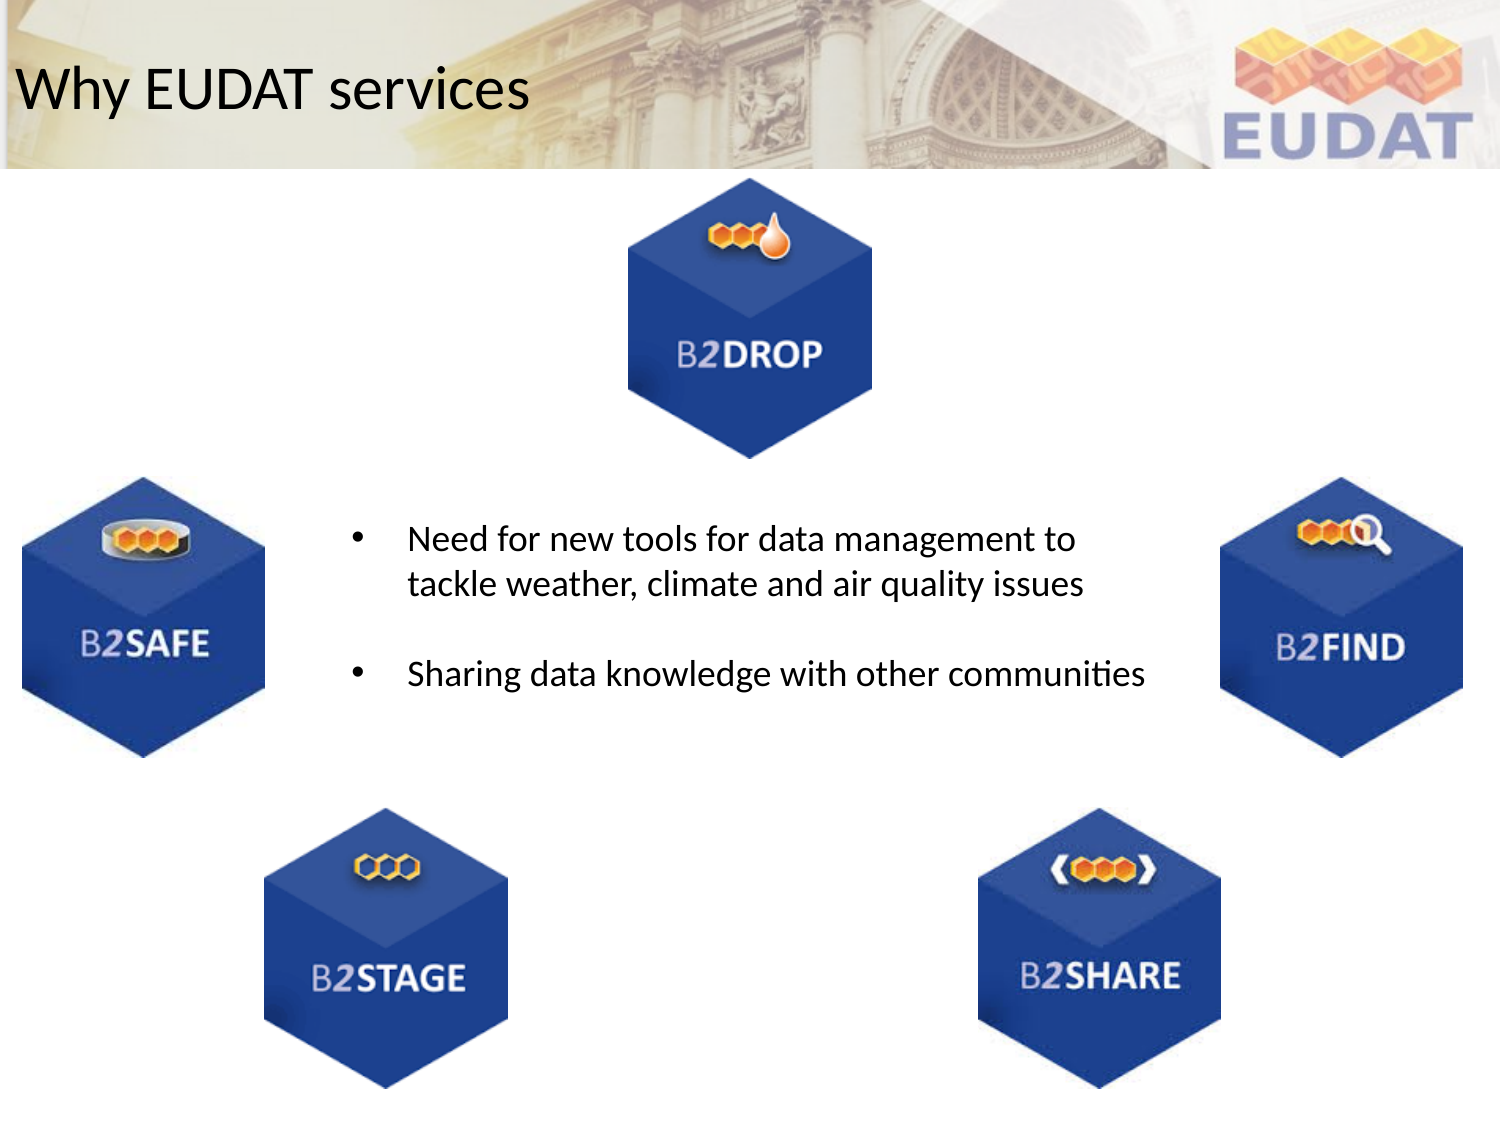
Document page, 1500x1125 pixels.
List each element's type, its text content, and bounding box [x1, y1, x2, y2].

picture [1350, 0, 1500, 169]
picture [22, 476, 265, 758]
title Why EUDAT services [0, 0, 1350, 178]
picture [1220, 476, 1463, 758]
picture [628, 177, 872, 459]
picture [978, 807, 1221, 1089]
list Need for new tools for data management to tackle weather, climate and air quality issues Sharing data knowledge with other communities [317, 506, 1183, 1012]
picture [264, 807, 508, 1089]
